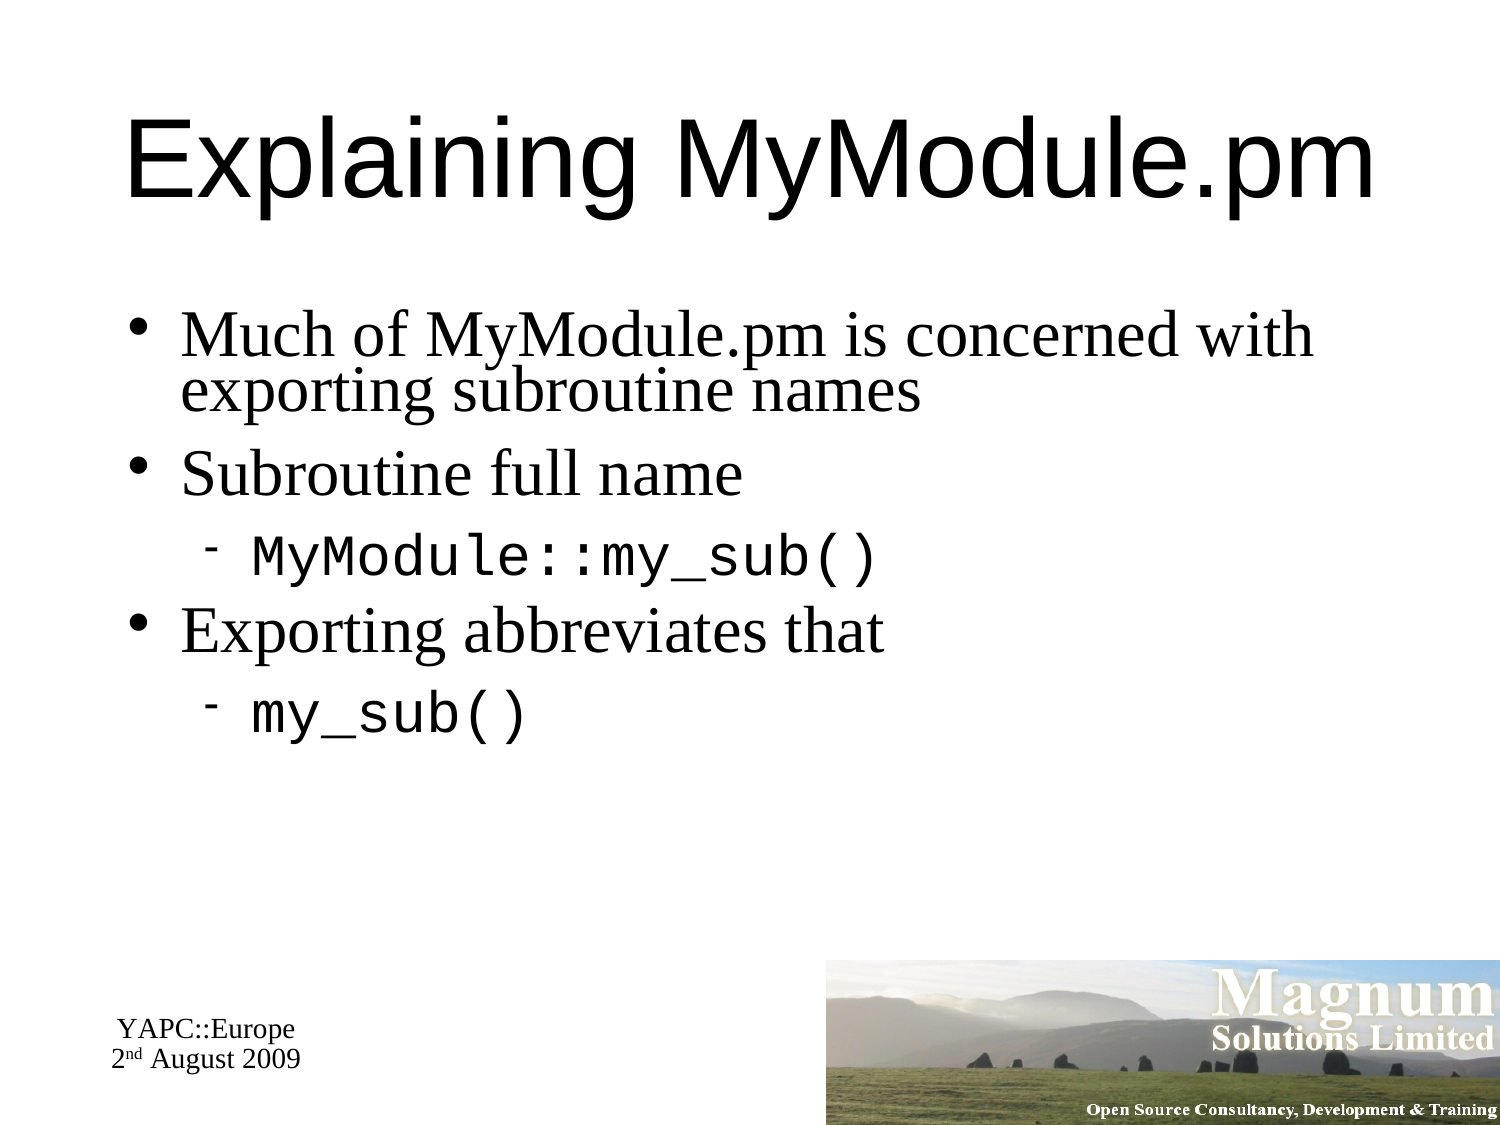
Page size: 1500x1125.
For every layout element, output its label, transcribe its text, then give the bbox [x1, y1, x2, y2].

title Explaining MyModule.pm [110, 26, 1391, 288]
list Much of MyModule.pm is concerned with exporting subroutine names Subroutine full name MyModule::my_sub() Exporting abbreviates that my_sub() [110, 312, 1391, 1006]
picture [826, 960, 1500, 1125]
